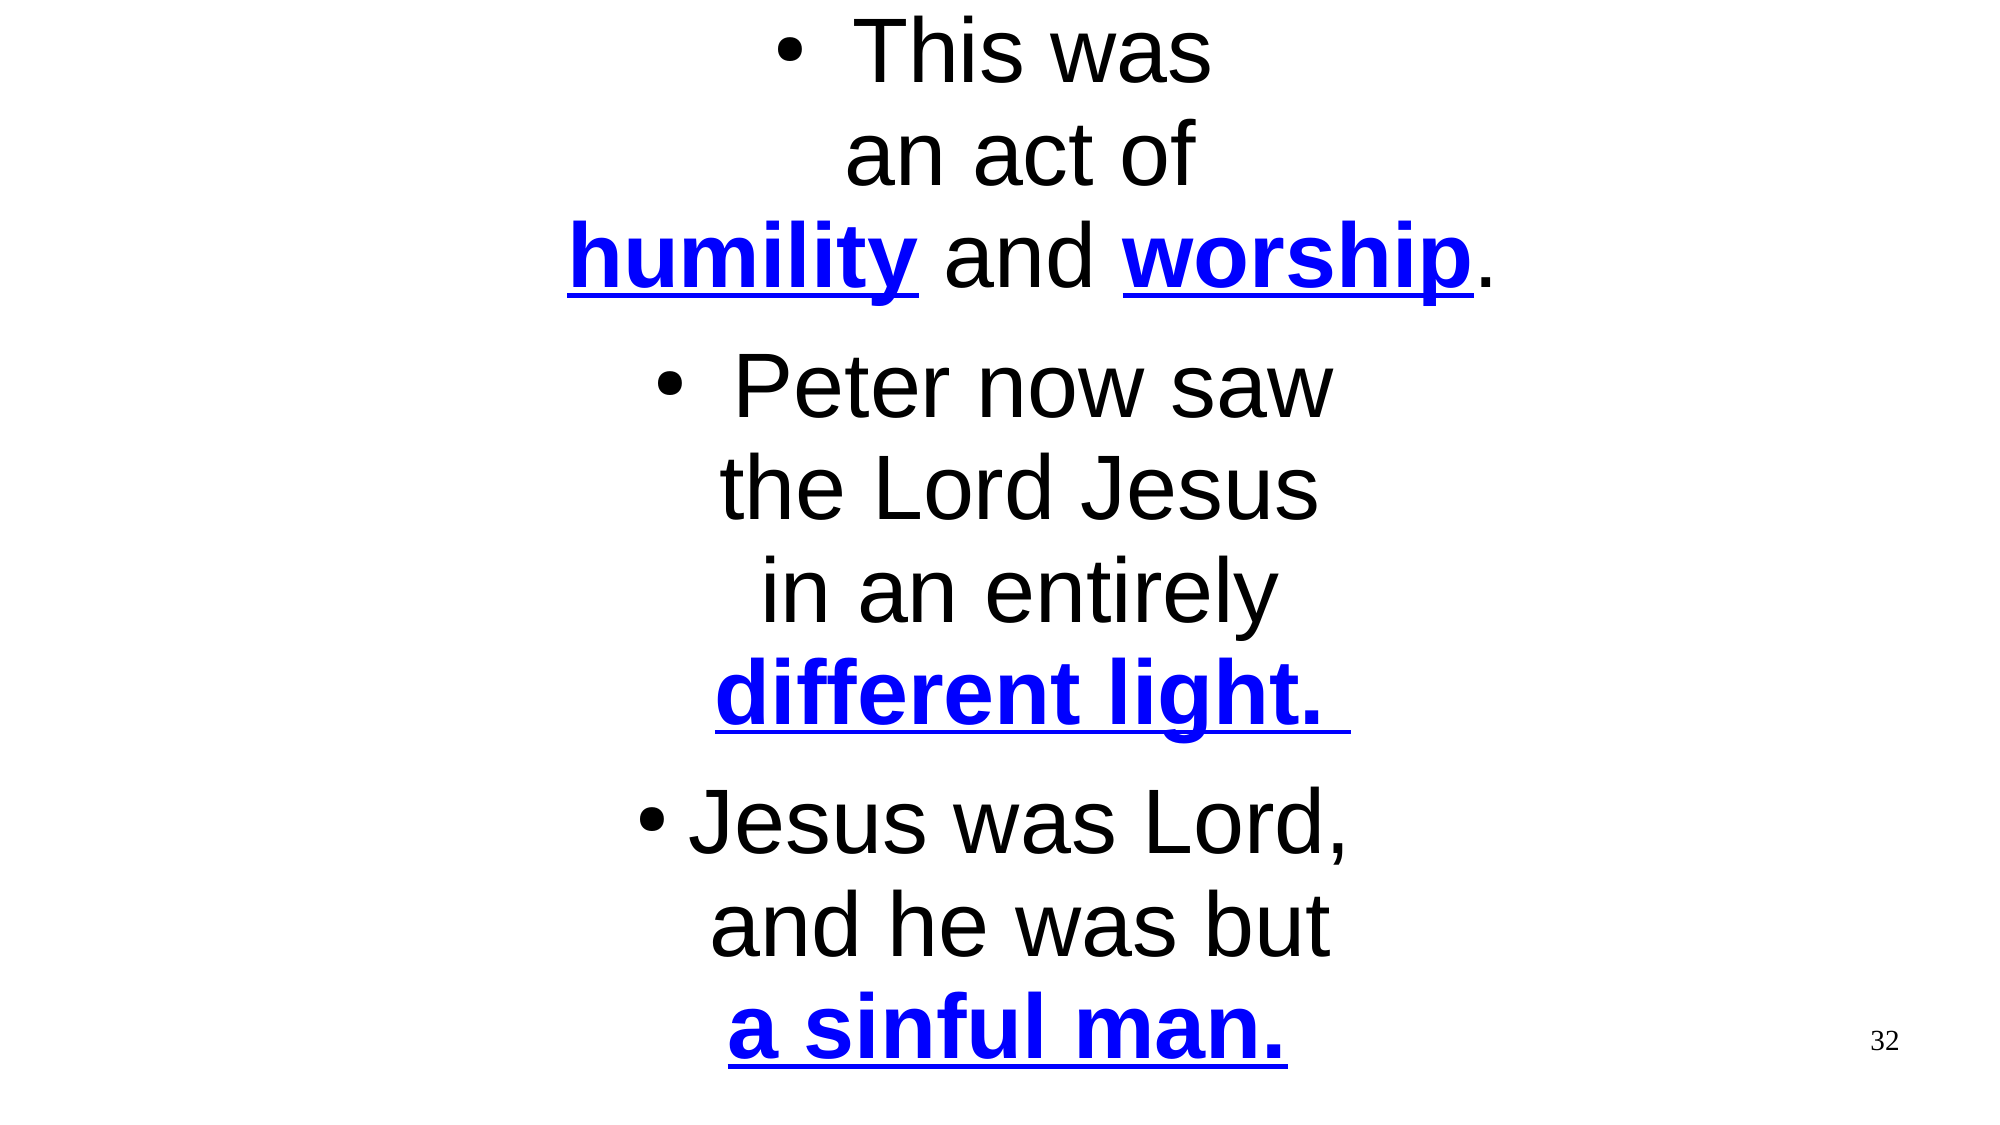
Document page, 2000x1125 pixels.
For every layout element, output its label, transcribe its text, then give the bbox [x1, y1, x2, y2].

list This was an act of humility and worship. Peter now saw the Lord Jesus in an entirely different light. Jesus was Lord, and he was but a sinful man. [0, 0, 1996, 1123]
